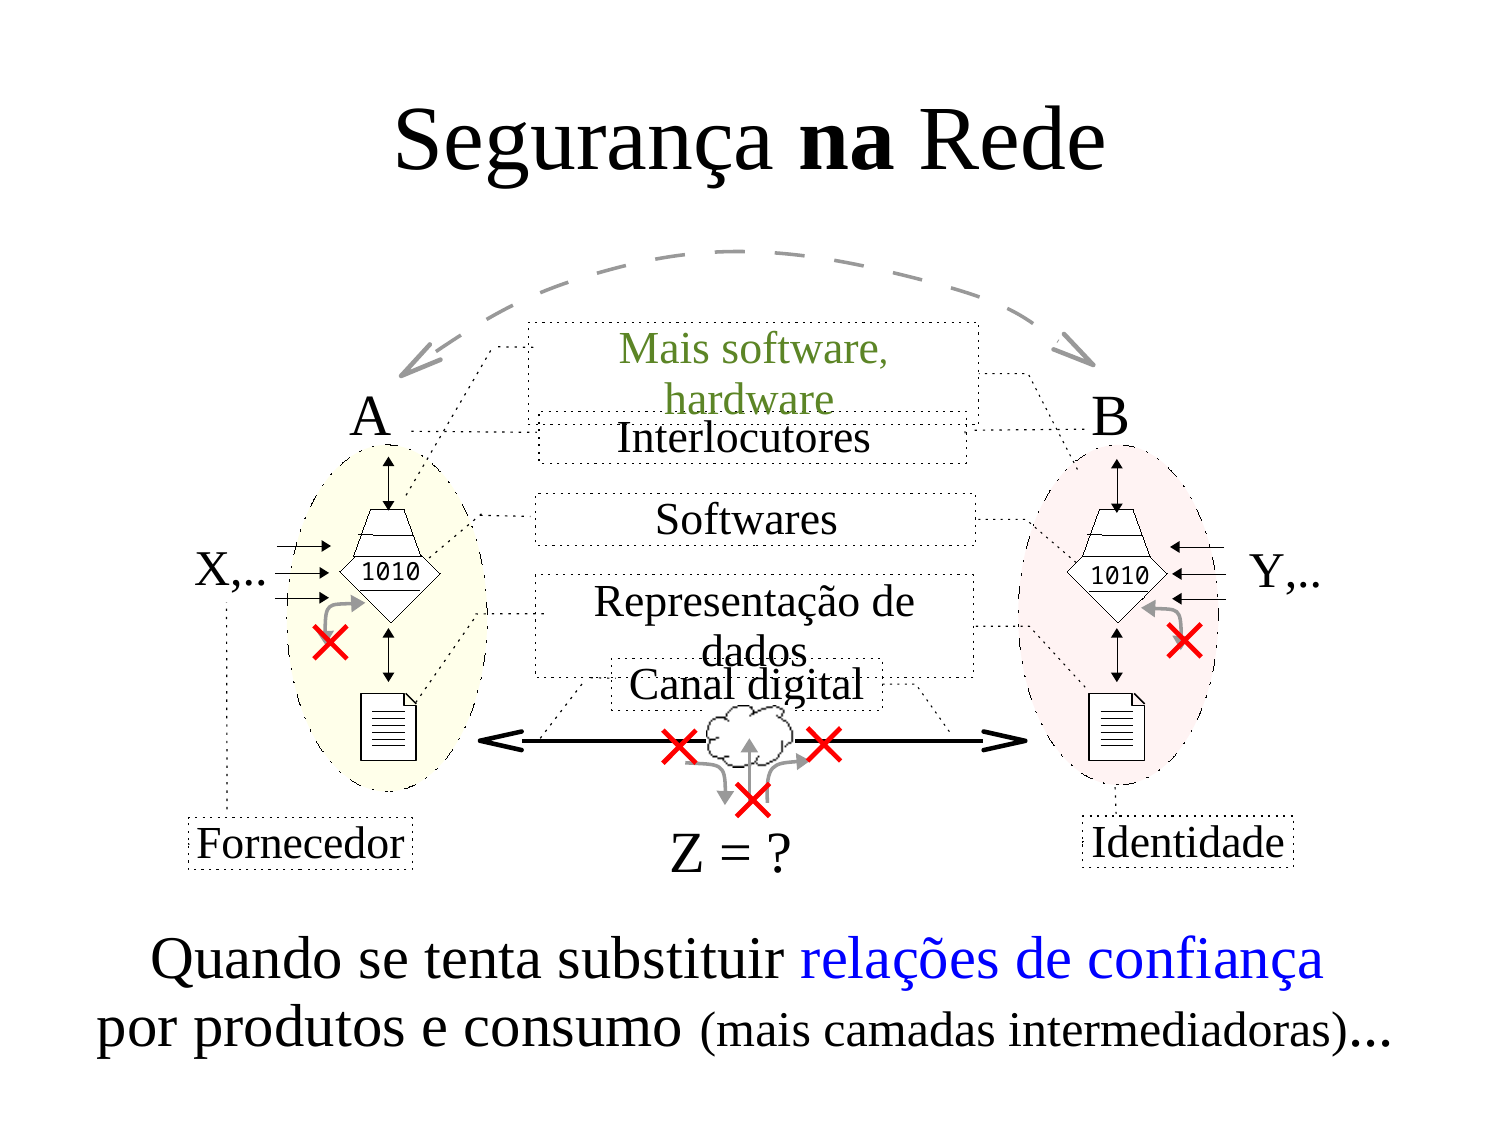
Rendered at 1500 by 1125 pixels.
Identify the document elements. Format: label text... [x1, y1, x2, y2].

text_box 1010 [1090, 541, 1177, 593]
text_box Y,.. [1248, 543, 1323, 610]
text_box B [1091, 383, 1136, 451]
text_box X,.. [181, 540, 268, 607]
text_box [1018, 447, 1219, 785]
text_box Mais software, hardware [528, 322, 979, 425]
text_box 1010 [360, 537, 447, 600]
text_box  [729, 776, 785, 848]
picture [706, 705, 795, 768]
text_box Softwares [535, 493, 976, 546]
text_box Canal digital [611, 678, 788, 711]
picture [778, 764, 795, 768]
text_box  [656, 722, 712, 795]
text_box Interlocutores [538, 425, 967, 464]
text_box  [800, 720, 848, 793]
subtitle Quando se tenta substituir relações de confiança por produtos e consumo (mais camadas intermediadoras)... [70, 923, 1421, 1060]
text_box [286, 445, 488, 792]
text_box Fornecedor [188, 817, 413, 870]
text_box Representação de dados [535, 574, 974, 678]
text_box [1177, 548, 1216, 574]
text_box Canal digital [788, 678, 883, 711]
text_box  [1161, 616, 1217, 689]
title Segurança na Rede [75, 44, 1425, 233]
text_box A [349, 383, 398, 451]
text_box Identidade [1082, 816, 1294, 868]
text_box  [307, 618, 363, 690]
text_box Z = ? [669, 820, 793, 888]
